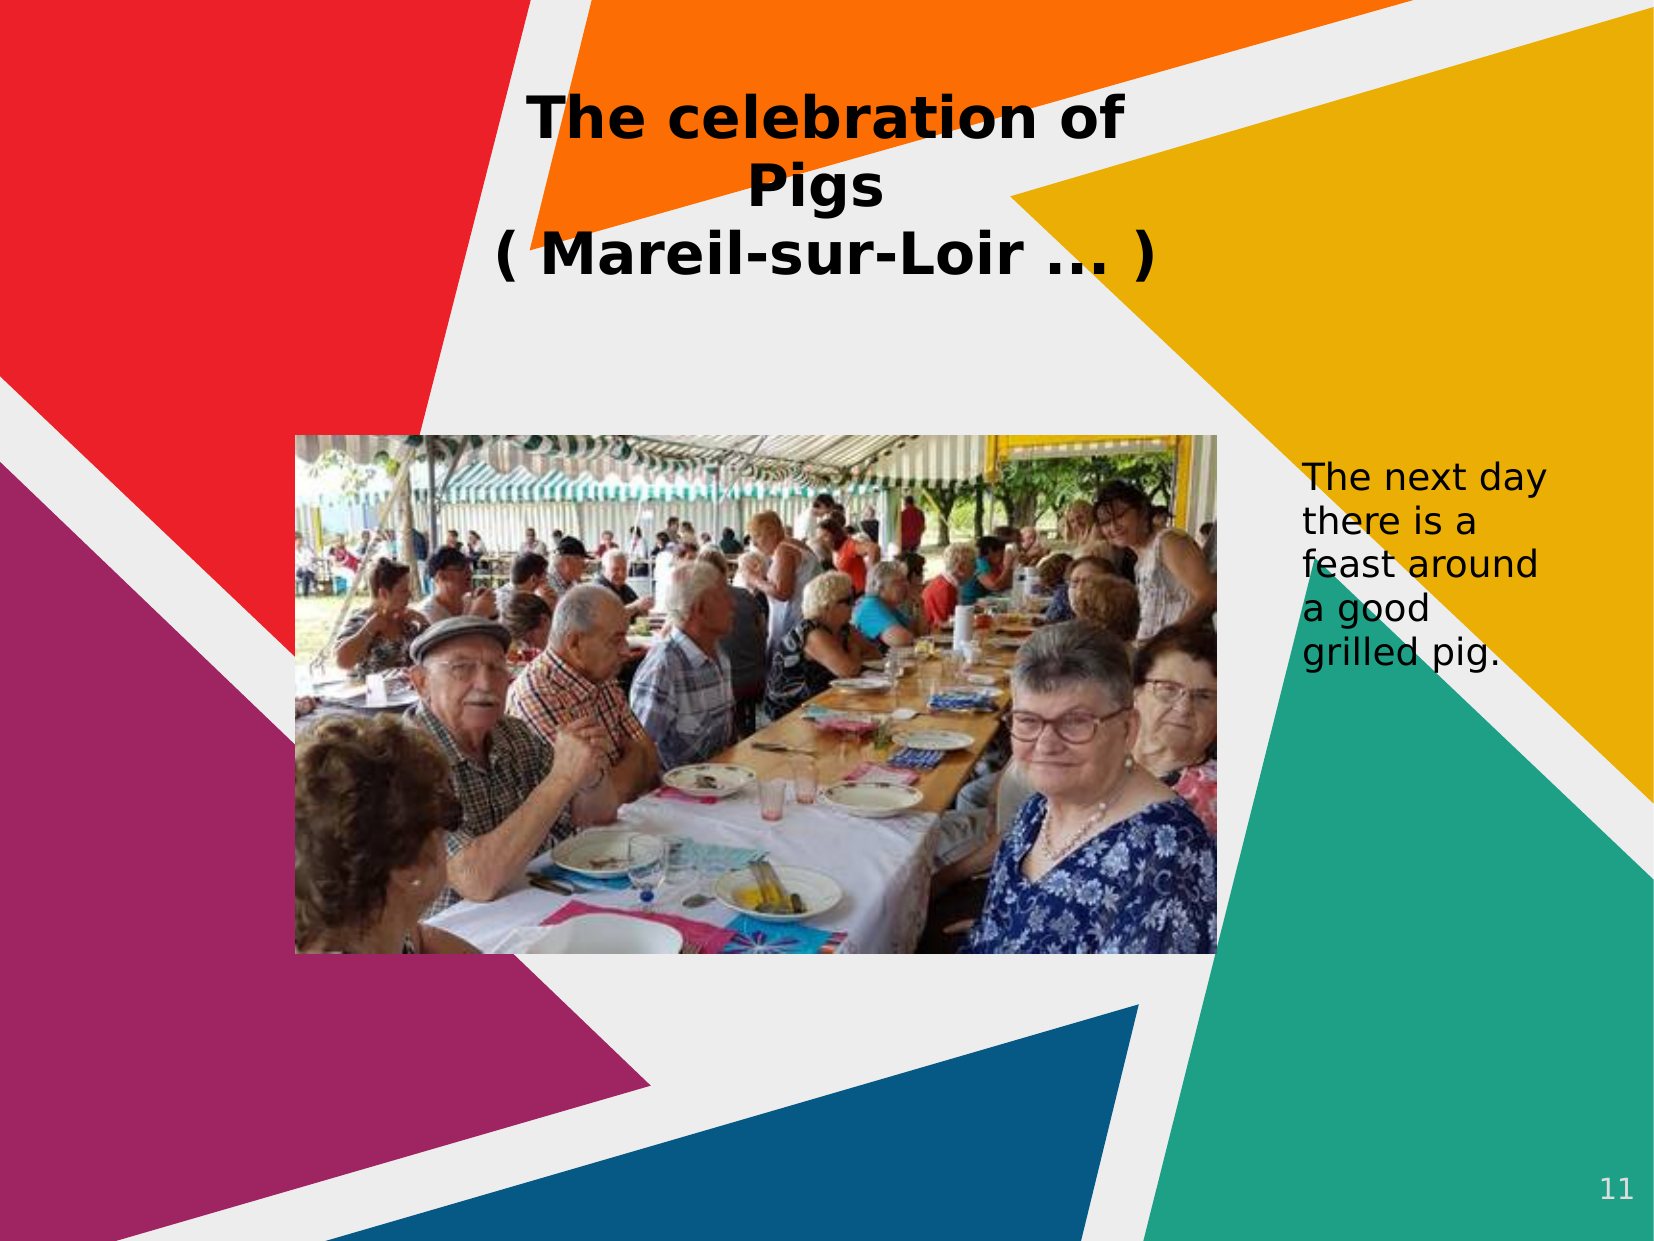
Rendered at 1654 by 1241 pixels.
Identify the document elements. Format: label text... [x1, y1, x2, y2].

text_box The next day there is a feast around a good grilled pig. [1287, 448, 1571, 697]
title The celebration of Pigs ( Mareil-sur-Loir ... ) [467, 82, 1185, 290]
picture [295, 435, 1217, 954]
